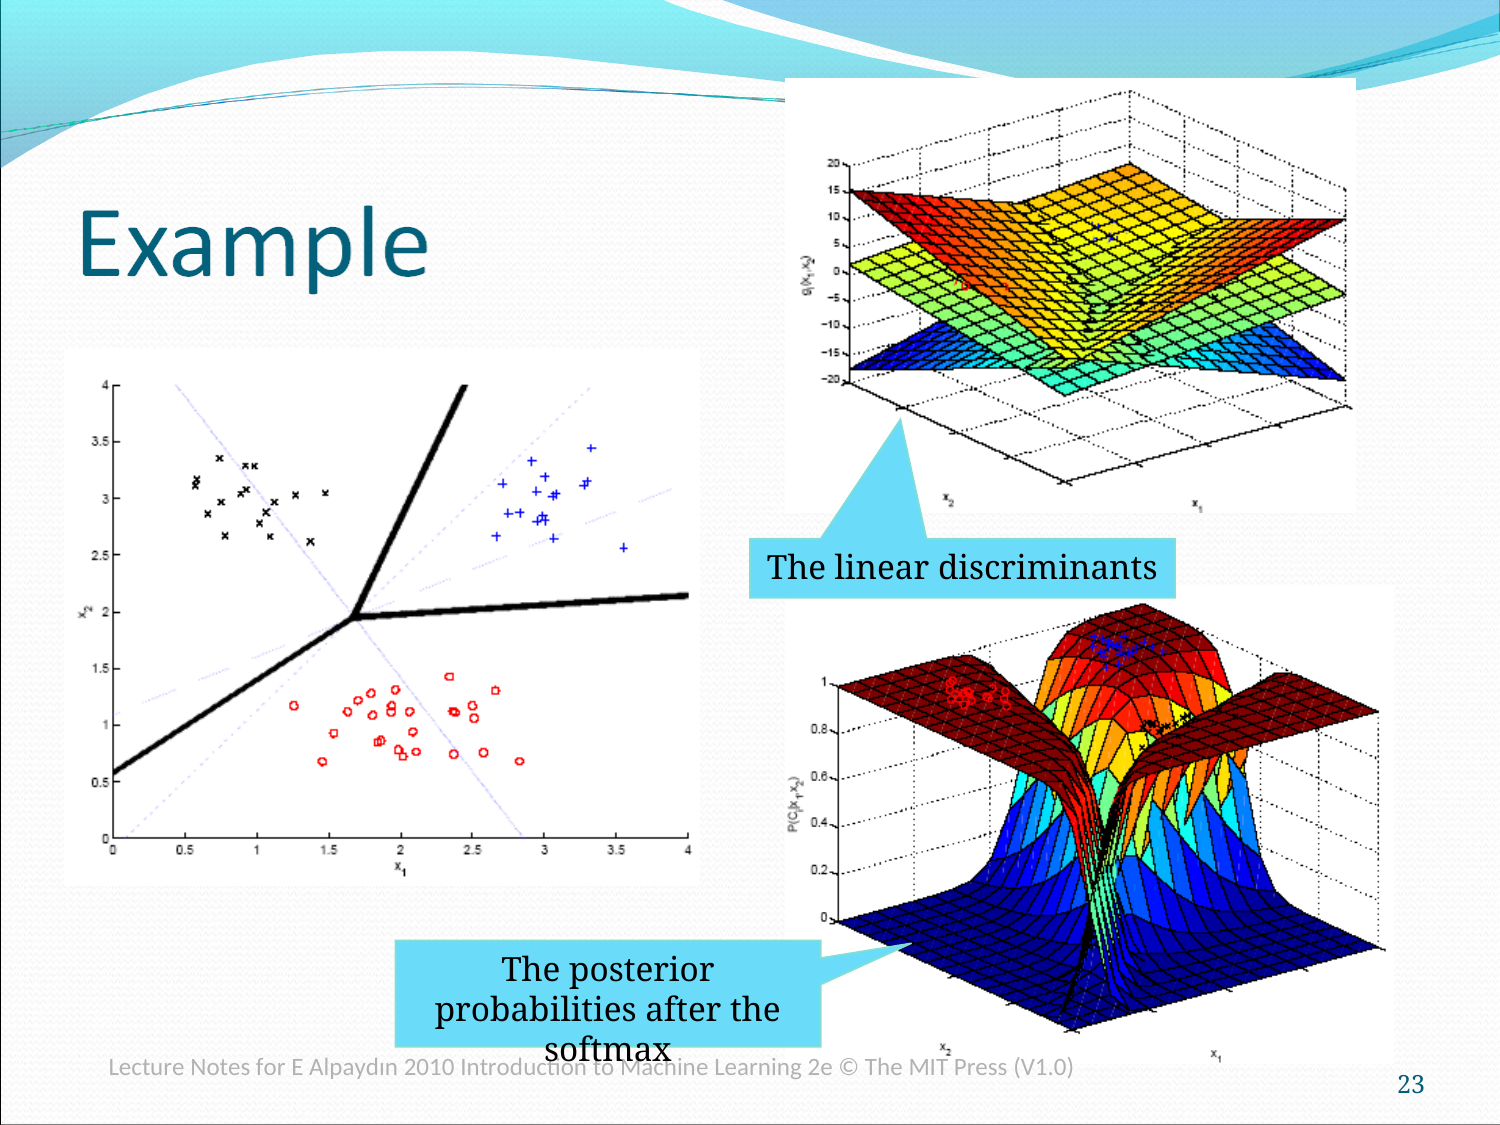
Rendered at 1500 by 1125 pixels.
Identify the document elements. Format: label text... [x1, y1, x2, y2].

text_box The posterior probabilities after the softmax [395, 940, 912, 1047]
picture [0, 0, 1500, 1125]
text_box The linear discriminants [749, 419, 1176, 598]
text_box <number> [1299, 1042, 1426, 1103]
text_box Lecture Notes for E Alpaydın 2010 Introduction to Machine Learning 2e © The MIT Press (V1.0) [93, 1042, 1254, 1103]
